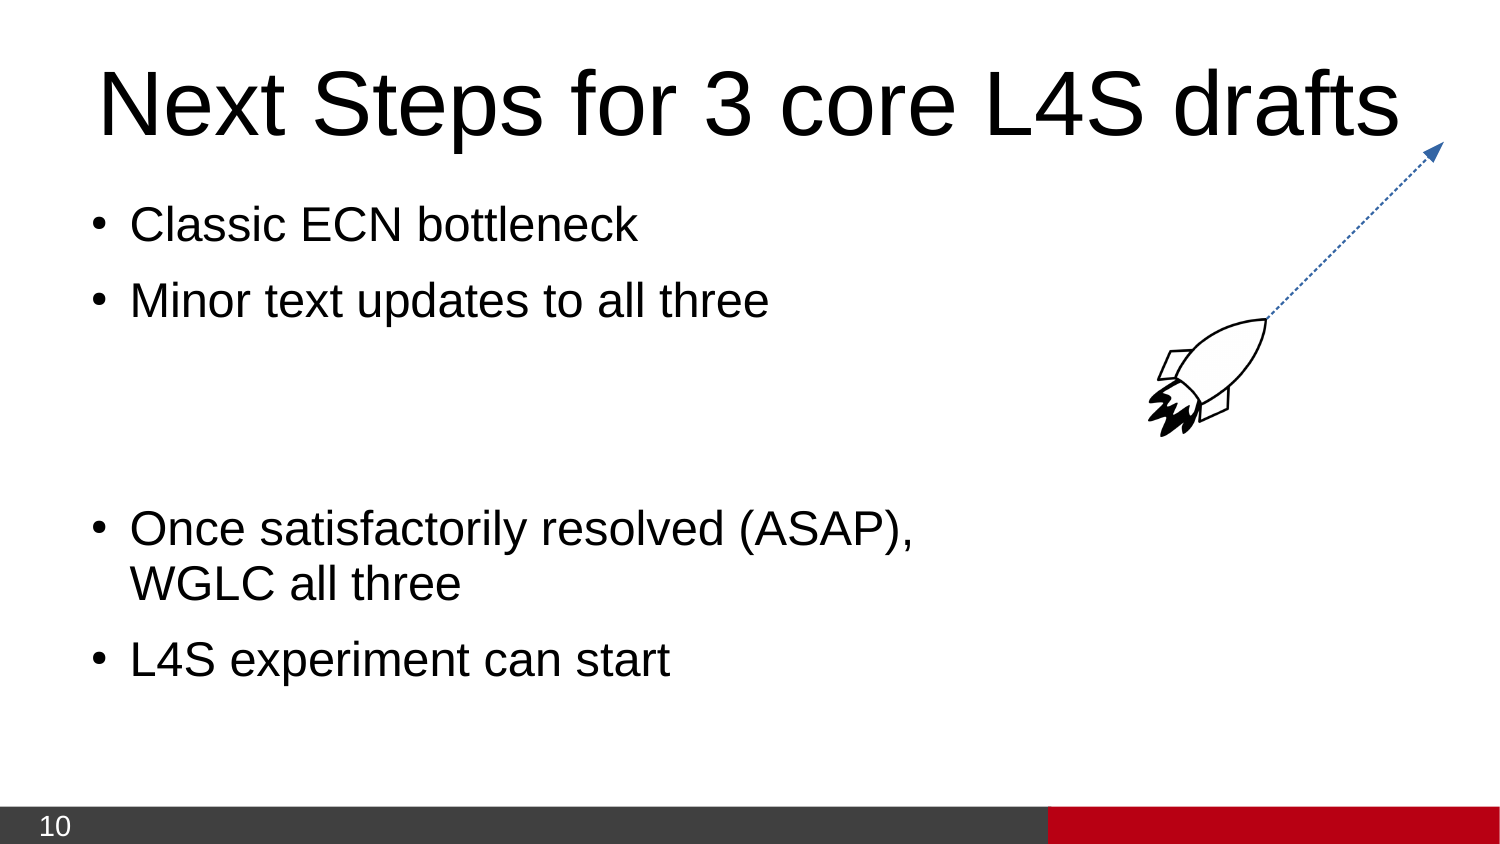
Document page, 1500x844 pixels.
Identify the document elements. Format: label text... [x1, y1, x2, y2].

title Next Steps for 3 core L4S drafts [75, 33, 1425, 175]
list Classic ECN bottleneck Minor text updates to all three Once satisfactorily resolved (ASAP), WGLC all three L4S experiment can start [77, 197, 997, 687]
picture [1148, 318, 1267, 438]
